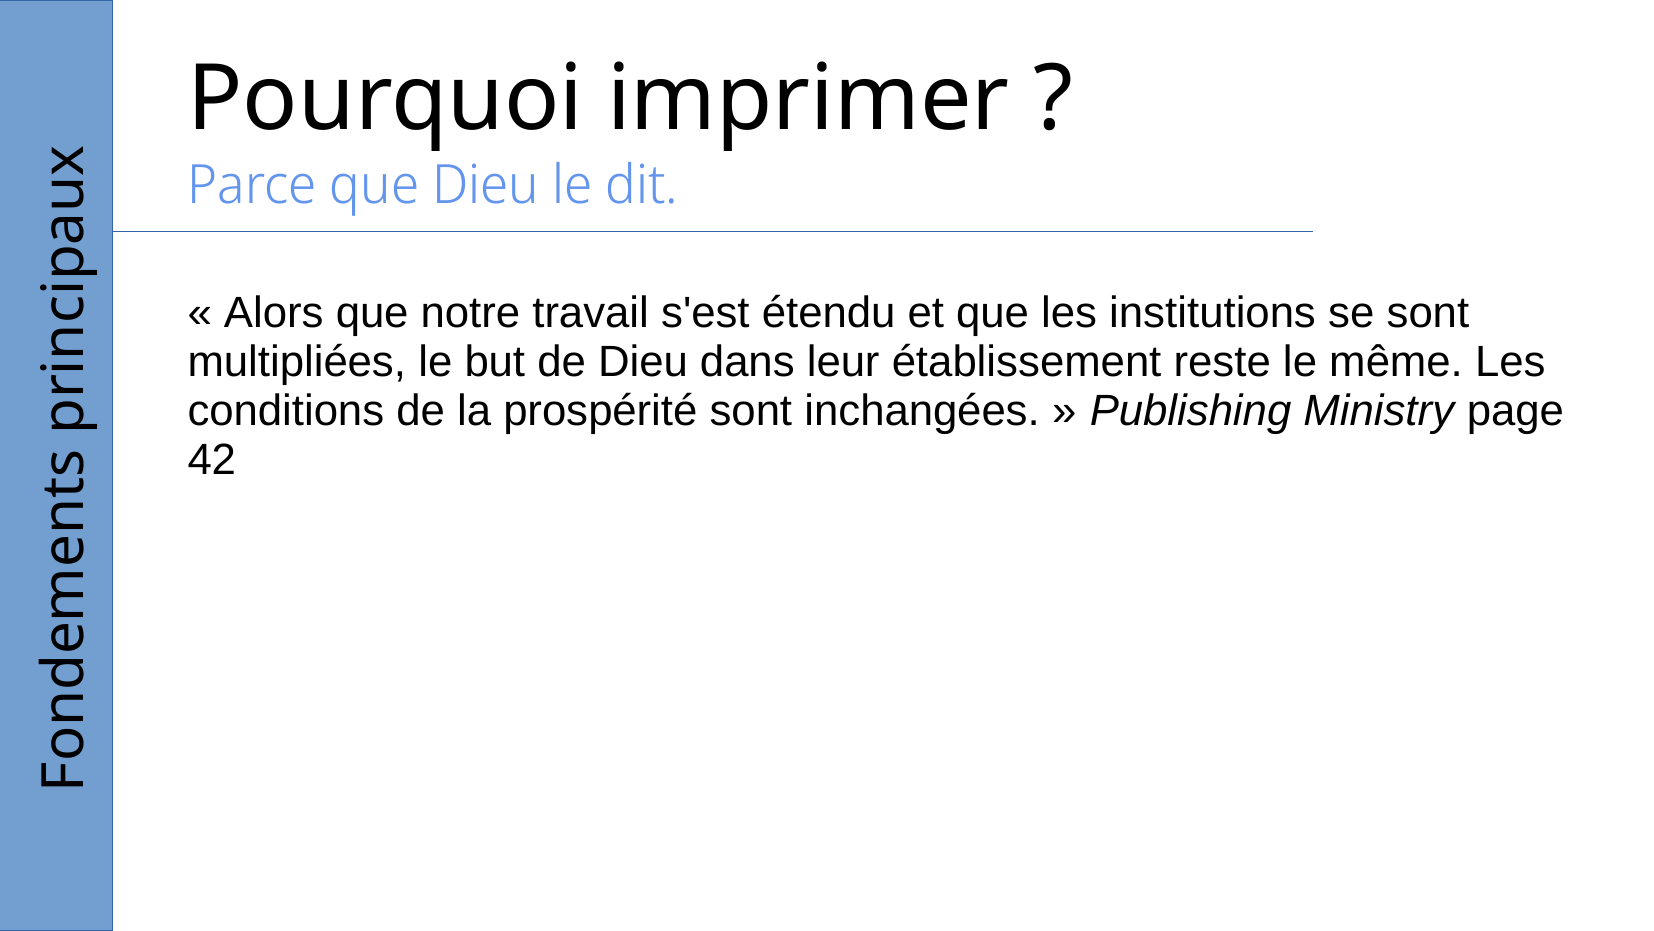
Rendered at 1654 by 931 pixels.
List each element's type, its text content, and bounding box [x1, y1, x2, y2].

title Pourquoi imprimer ? [187, 33, 1571, 125]
text_box [0, 0, 113, 931]
title Parce que Dieu le dit. [187, 125, 1571, 239]
subtitle « Alors que notre travail s'est étendu et que les institutions se sont multipliées, le but de Dieu dans leur établissement reste le même. Les conditions de la prospérité sont inchangées. » Publishing Ministry page 42 [187, 288, 1576, 863]
text_box Fondements principaux [13, 37, 105, 901]
